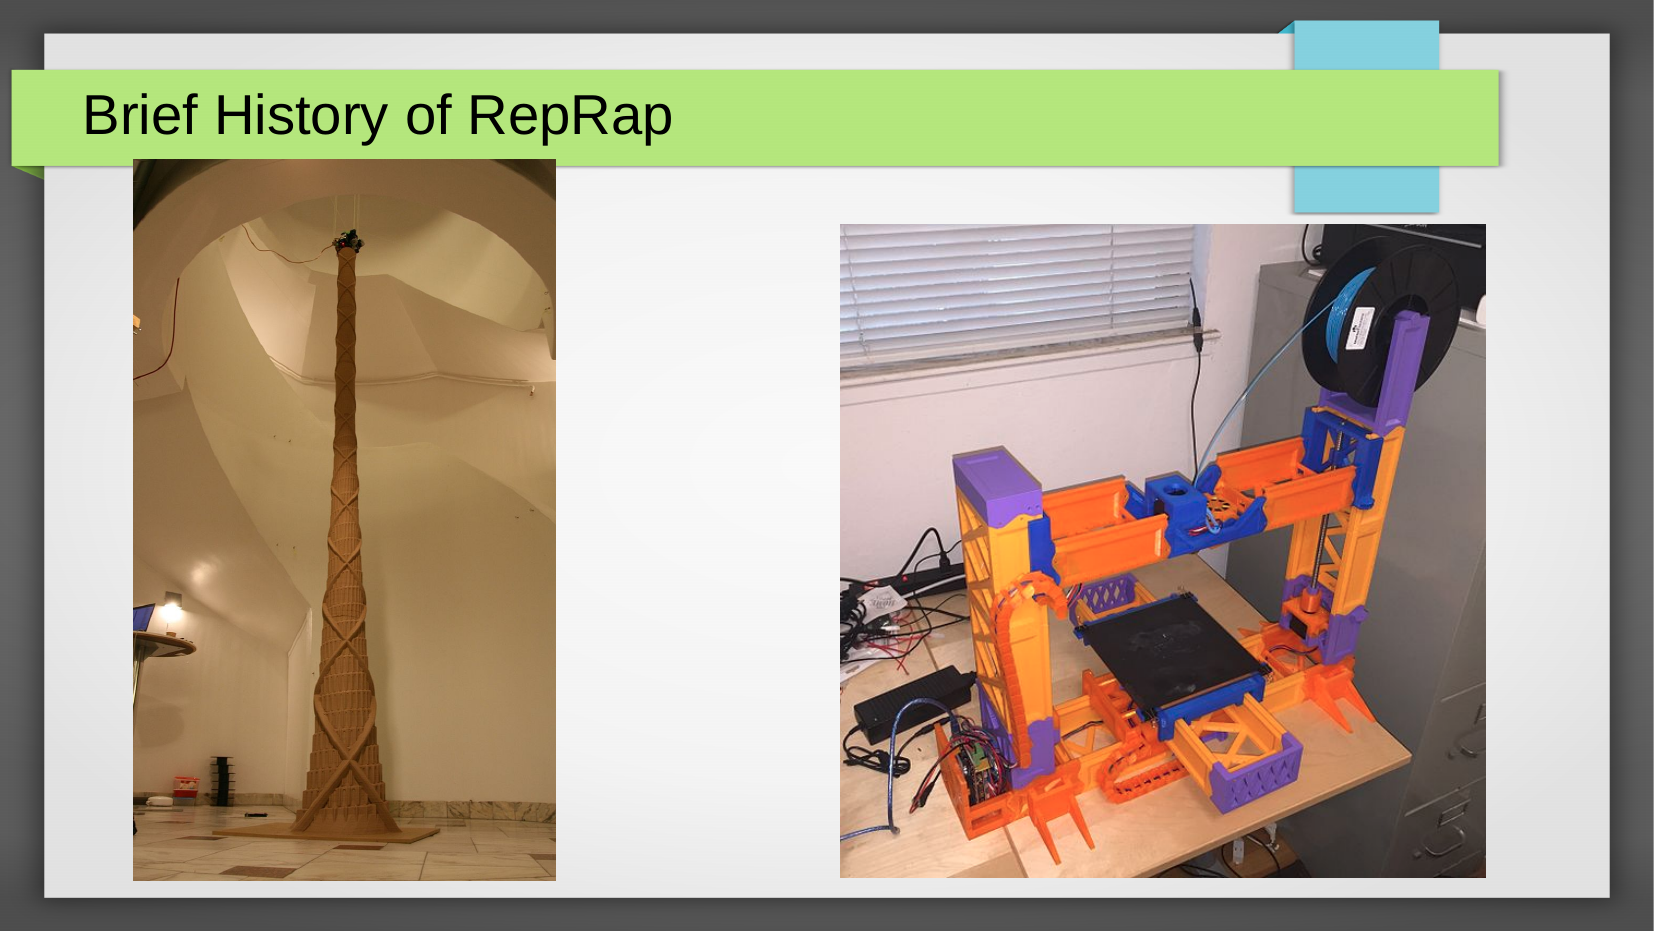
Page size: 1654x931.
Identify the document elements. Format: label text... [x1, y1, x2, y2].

title Brief History of RepRap [82, 70, 1264, 160]
picture [0, 0, 1654, 931]
